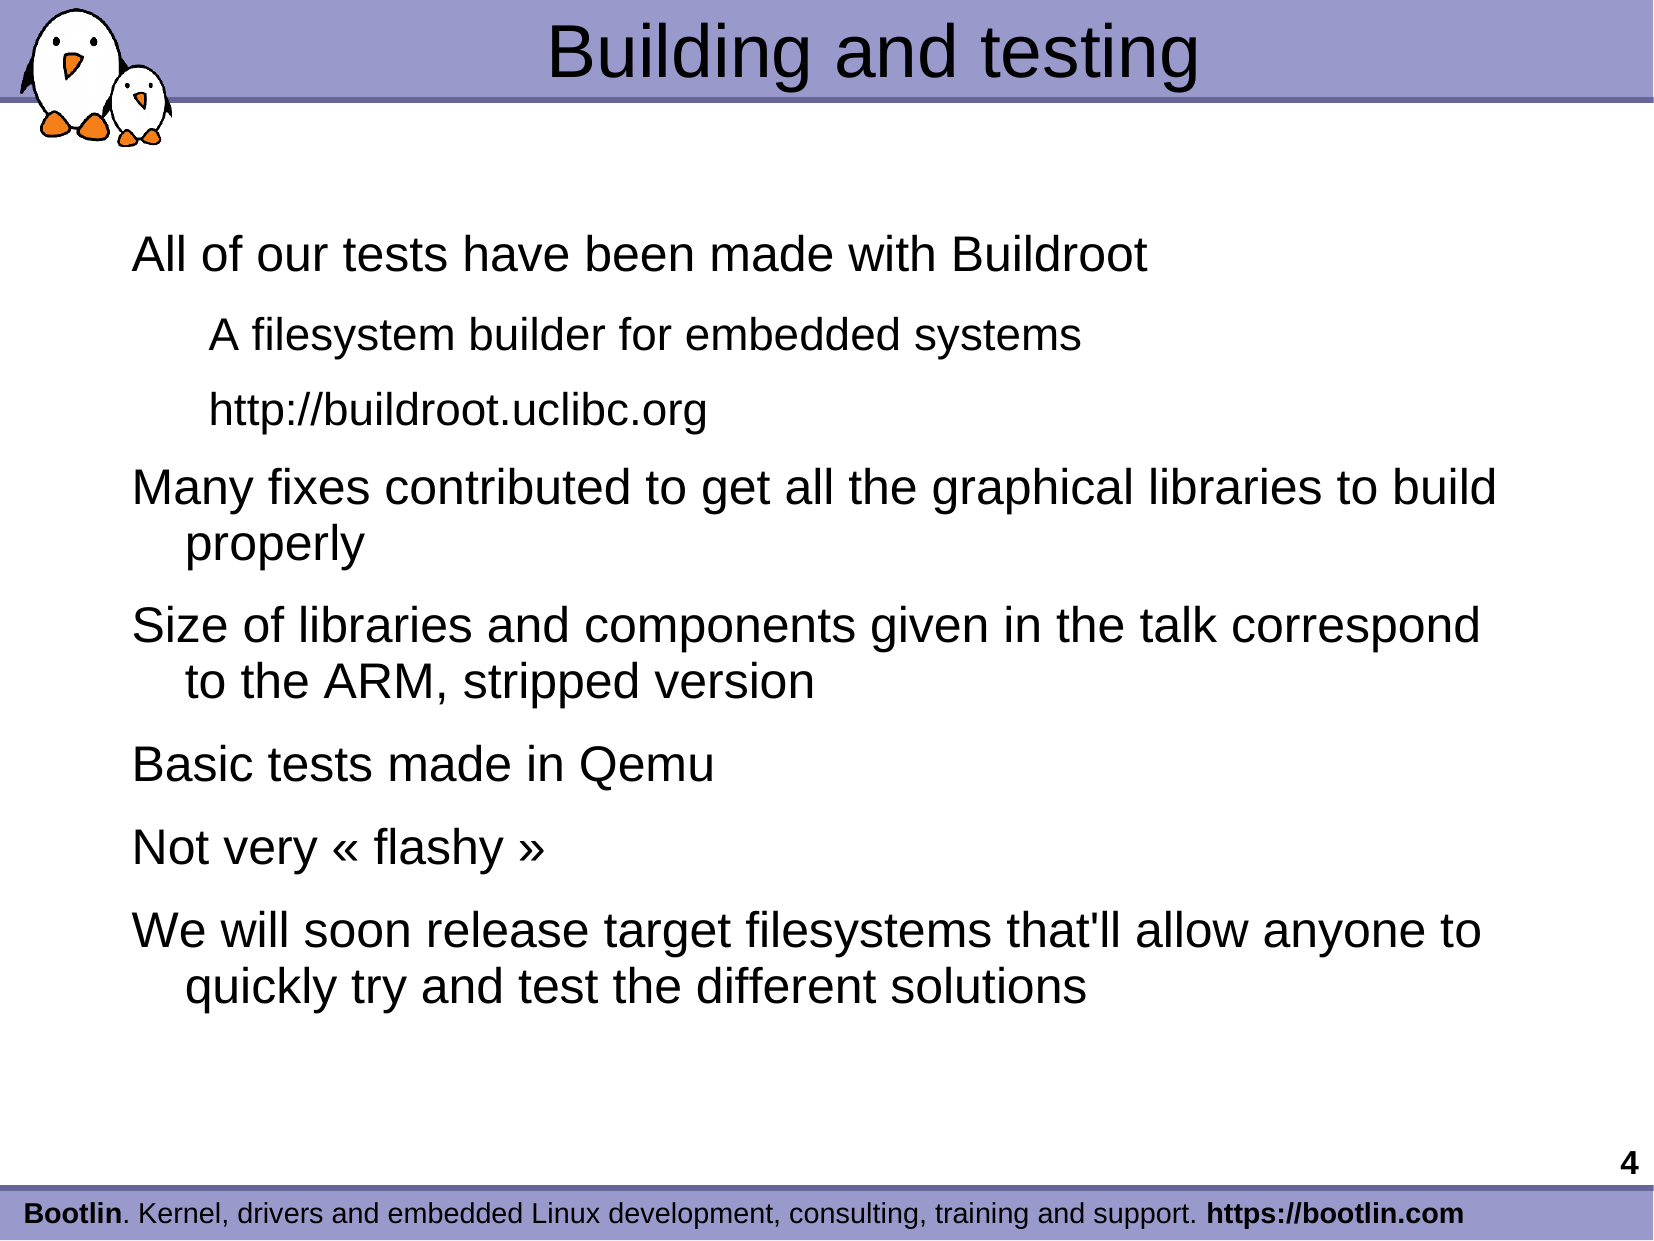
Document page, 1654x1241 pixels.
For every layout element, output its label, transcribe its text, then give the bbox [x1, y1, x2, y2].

list All of our tests have been made with Buildroot A filesystem builder for embedded systems http://buildroot.uclibc.org Many fixes contributed to get all the graphical libraries to build properly Size of libraries and components given in the talk correspond to the ARM, stripped version Basic tests made in Qemu Not very « flashy » We will soon release target filesystems that'll allow anyone to quickly try and test the different solutions [113, 226, 1526, 1082]
picture [20, 8, 172, 147]
title Building and testing [197, 5, 1551, 97]
